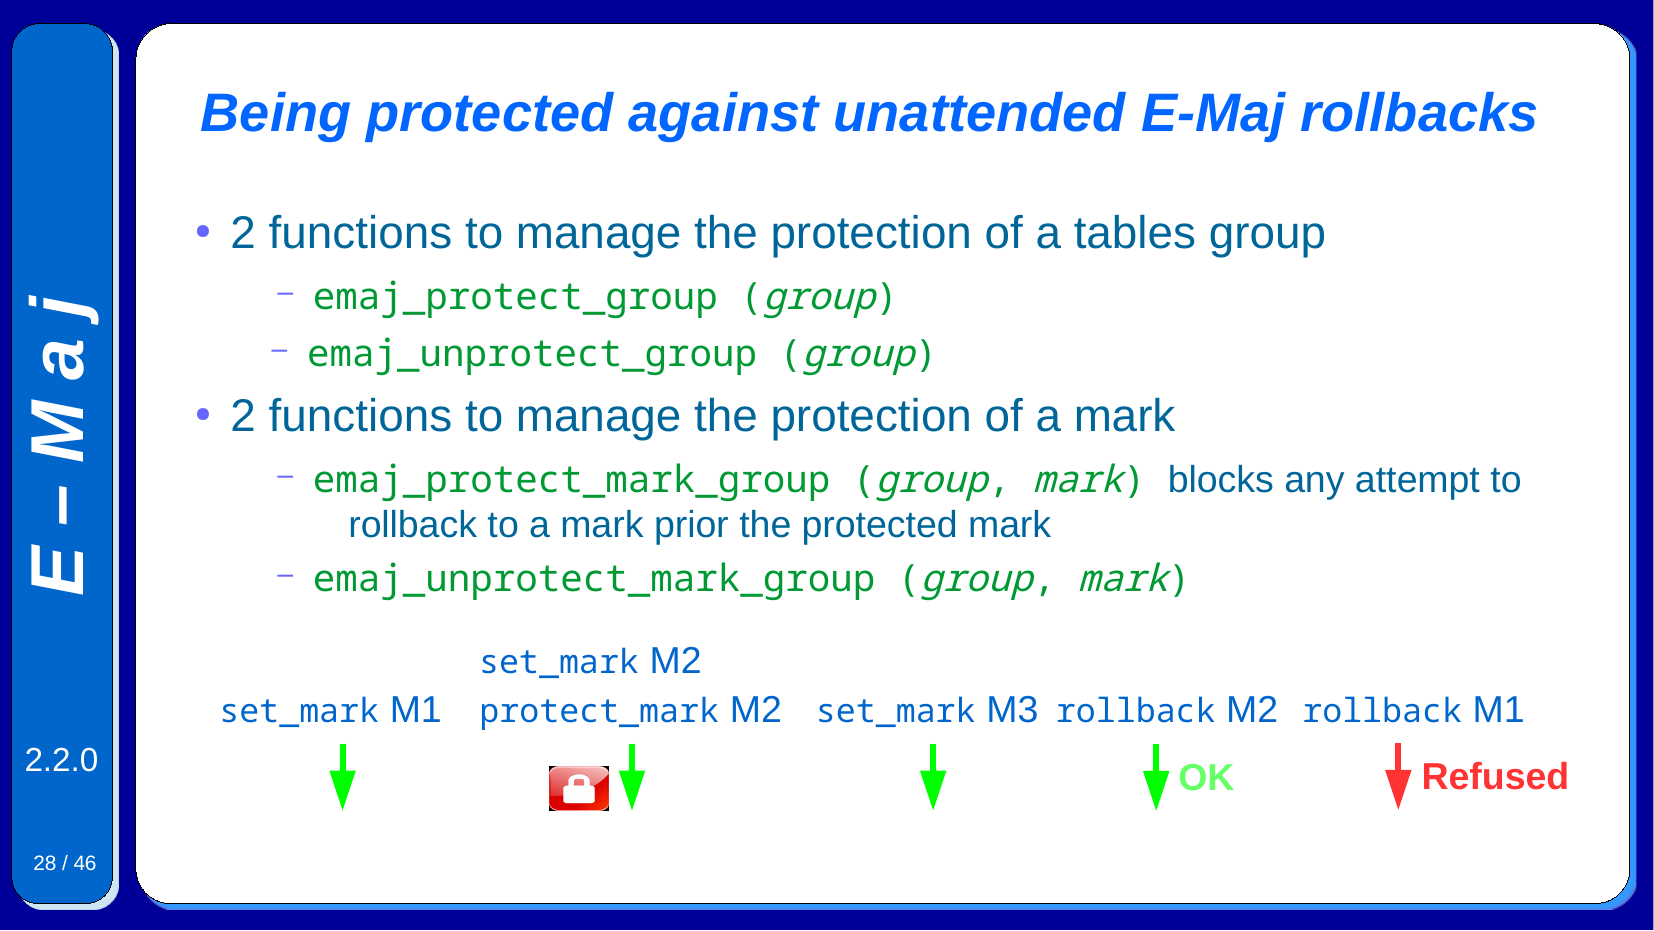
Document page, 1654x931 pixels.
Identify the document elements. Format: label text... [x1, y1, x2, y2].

text_box set_mark M3 [801, 680, 1058, 739]
title Being protected against unattended E-Maj rollbacks [200, 34, 1575, 191]
text_box OK [1163, 749, 1250, 806]
text_box Refused [1396, 748, 1595, 811]
text_box protect_mark M2 [464, 680, 797, 739]
text_box rollback M2 [1058, 680, 1287, 739]
picture [549, 766, 609, 811]
text_box rollback M1 [1287, 680, 1540, 739]
text_box set_mark M1 [204, 680, 461, 739]
text_box set_mark M2 [464, 630, 721, 680]
list 2 functions to manage the protection of a tables group emaj_protect_group (group) emaj_unprotect_group (group) 2 functions to manage the protection of a mark emaj_protect_mark_group (group, mark) blocks any attempt to rollback to a mark prior the protected mark emaj_unprotect_mark_group (group, mark) [177, 206, 1587, 591]
